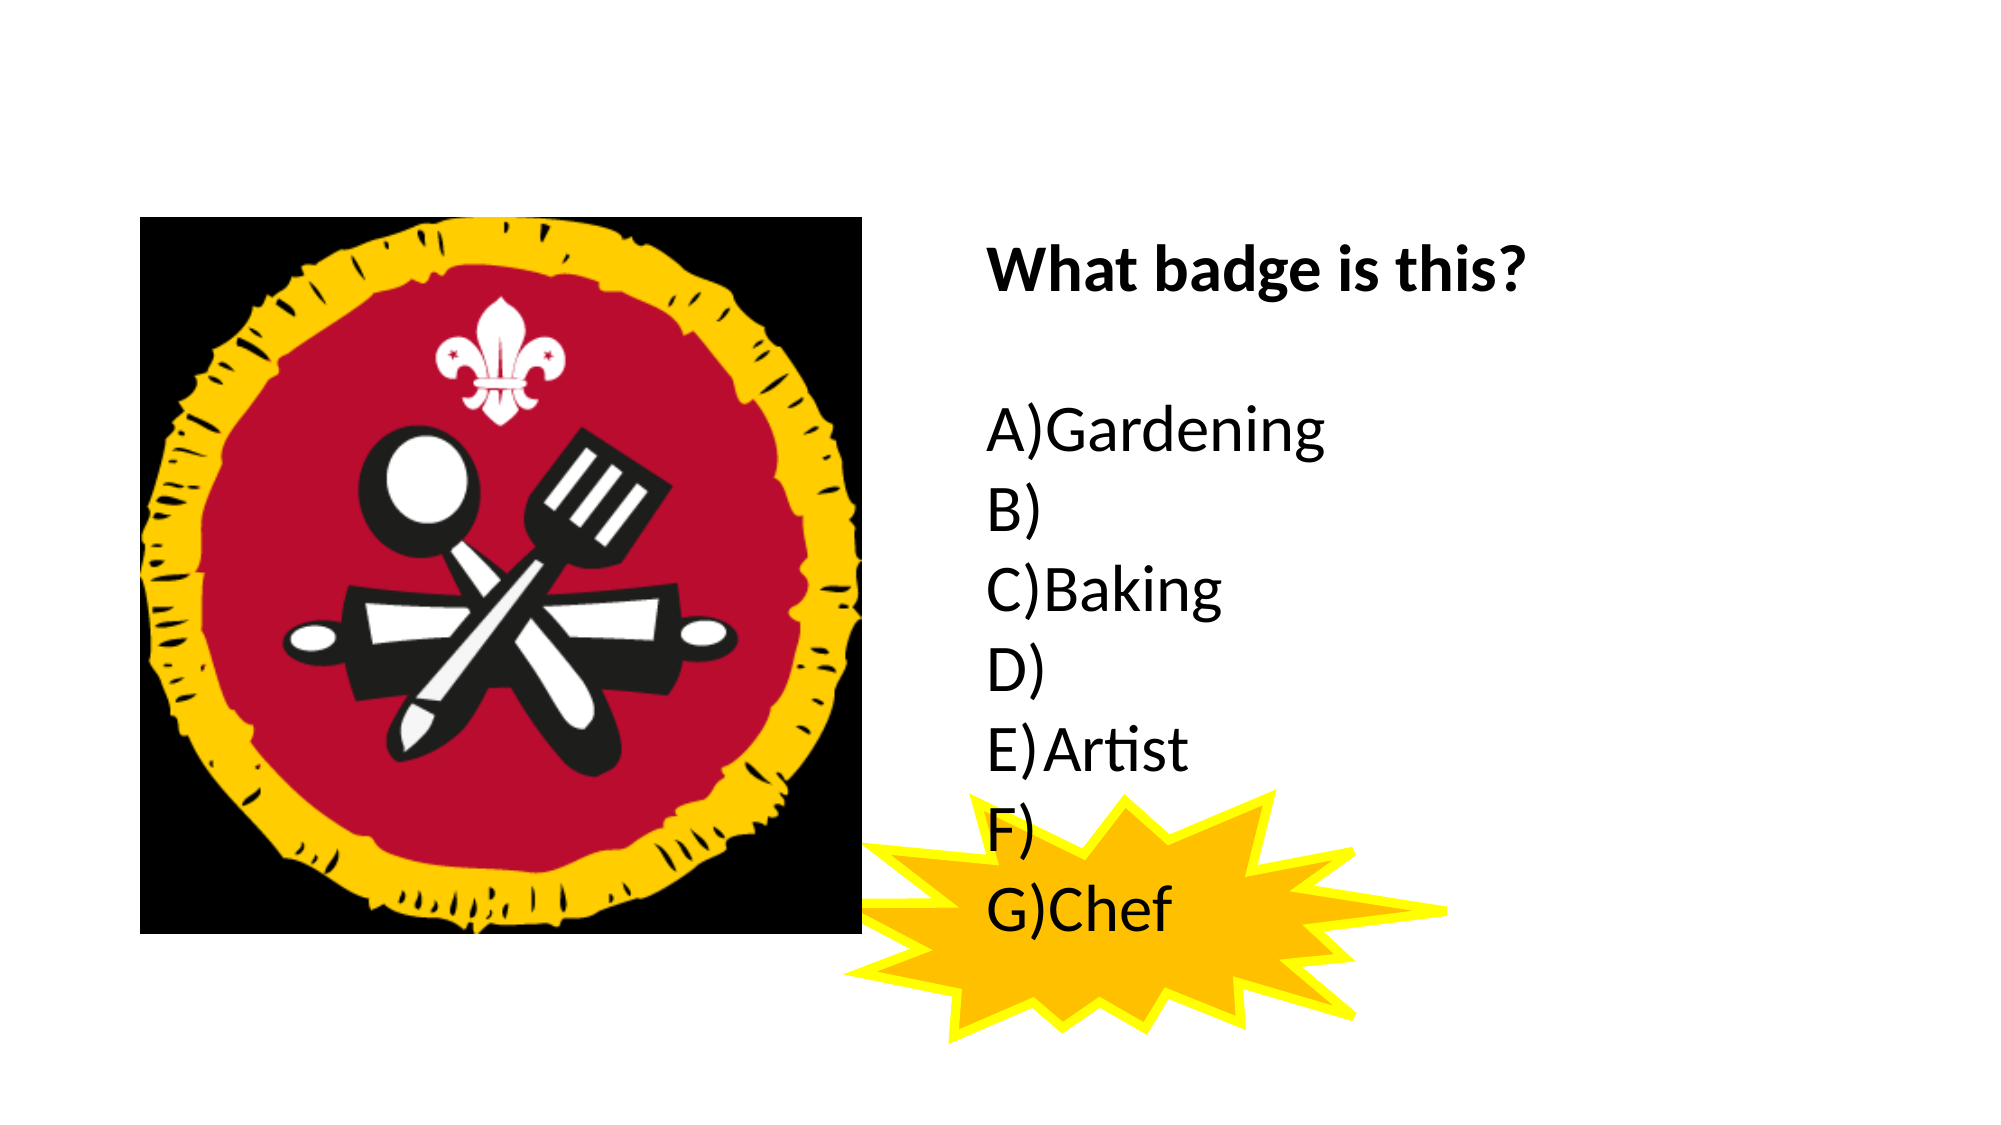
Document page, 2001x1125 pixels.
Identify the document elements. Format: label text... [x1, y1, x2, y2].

text_box What badge is this? Gardening Baking Artist Chef [971, 217, 1972, 960]
text_box [859, 848, 1354, 1037]
picture [140, 217, 862, 934]
